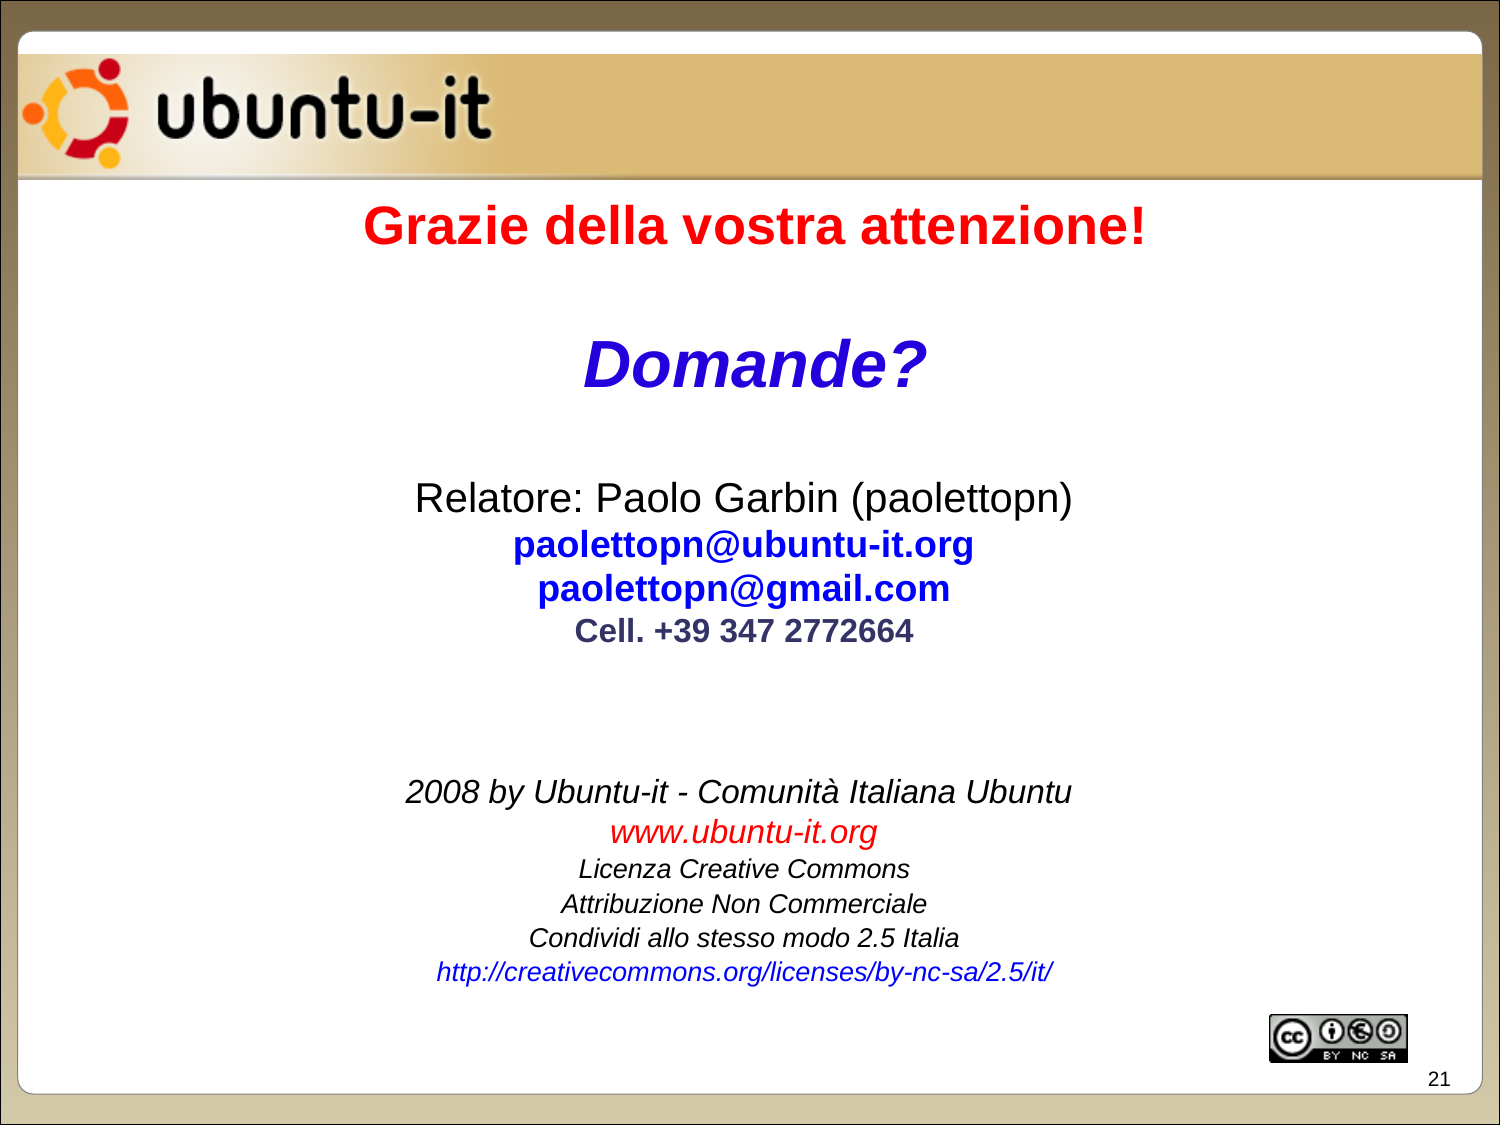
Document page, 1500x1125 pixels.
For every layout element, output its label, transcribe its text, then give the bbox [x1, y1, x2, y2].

title Grazie della vostra attenzione! Domande? [29, 185, 1483, 408]
picture [18, 54, 1483, 180]
list Relatore: Paolo Garbin (paolettopn) paolettopn@ubuntu-it.org paolettopn@gmail.com Cell. +39 347 2772664 2008 by Ubuntu-it - Comunità Italiana Ubuntu www.ubuntu-it.org Licenza Creative Commons Attribuzione Non Commerciale Condividi allo stesso modo 2.5 Italia http://creativecommons.org/licenses/by-nc-sa/2.5/it/ [295, 472, 1194, 1002]
picture [1269, 1014, 1408, 1063]
